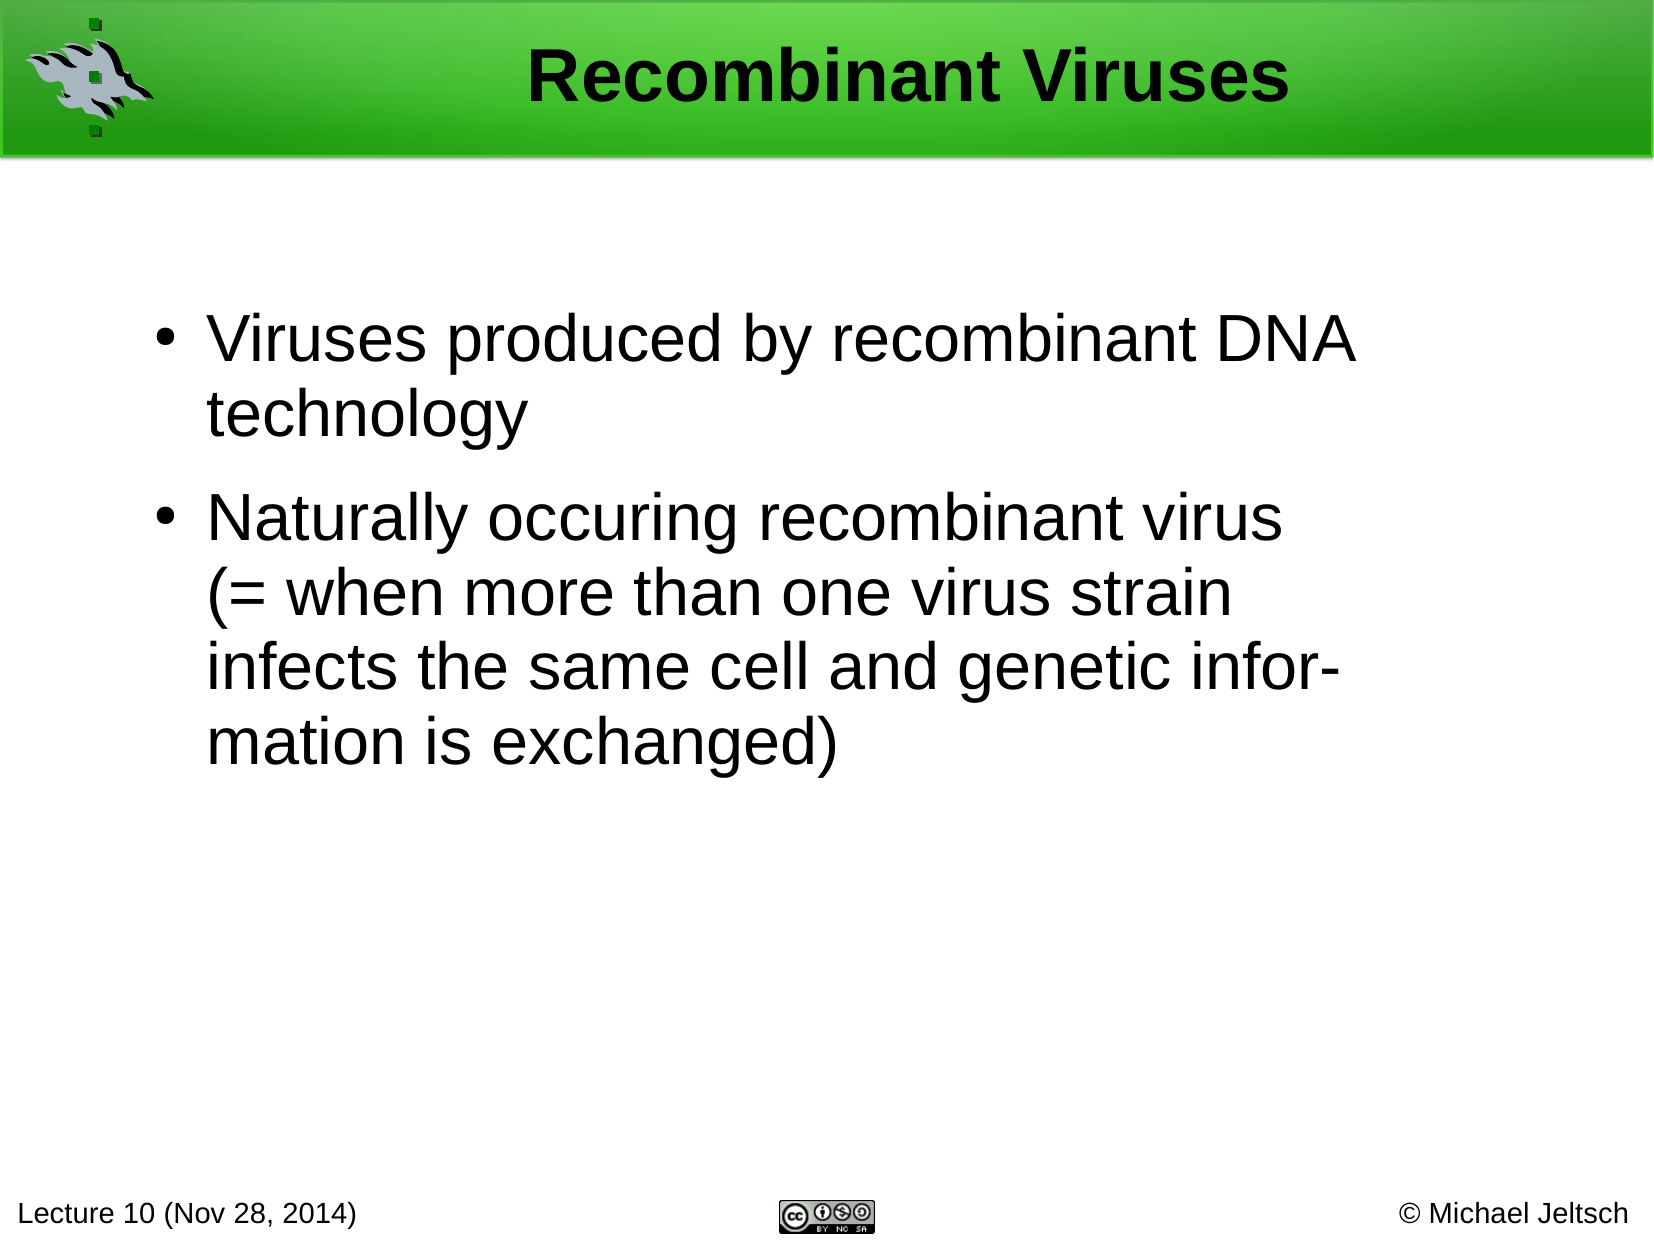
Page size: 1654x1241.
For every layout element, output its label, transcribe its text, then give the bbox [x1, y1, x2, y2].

list Viruses produced by recombinant DNA technology Naturally occuring recombinant virus (= when more than one virus strain infects the same cell and genetic infor- mation is exchanged) [135, 300, 1625, 1021]
picture [779, 1200, 875, 1234]
title Recombinant Viruses [289, 30, 1531, 121]
